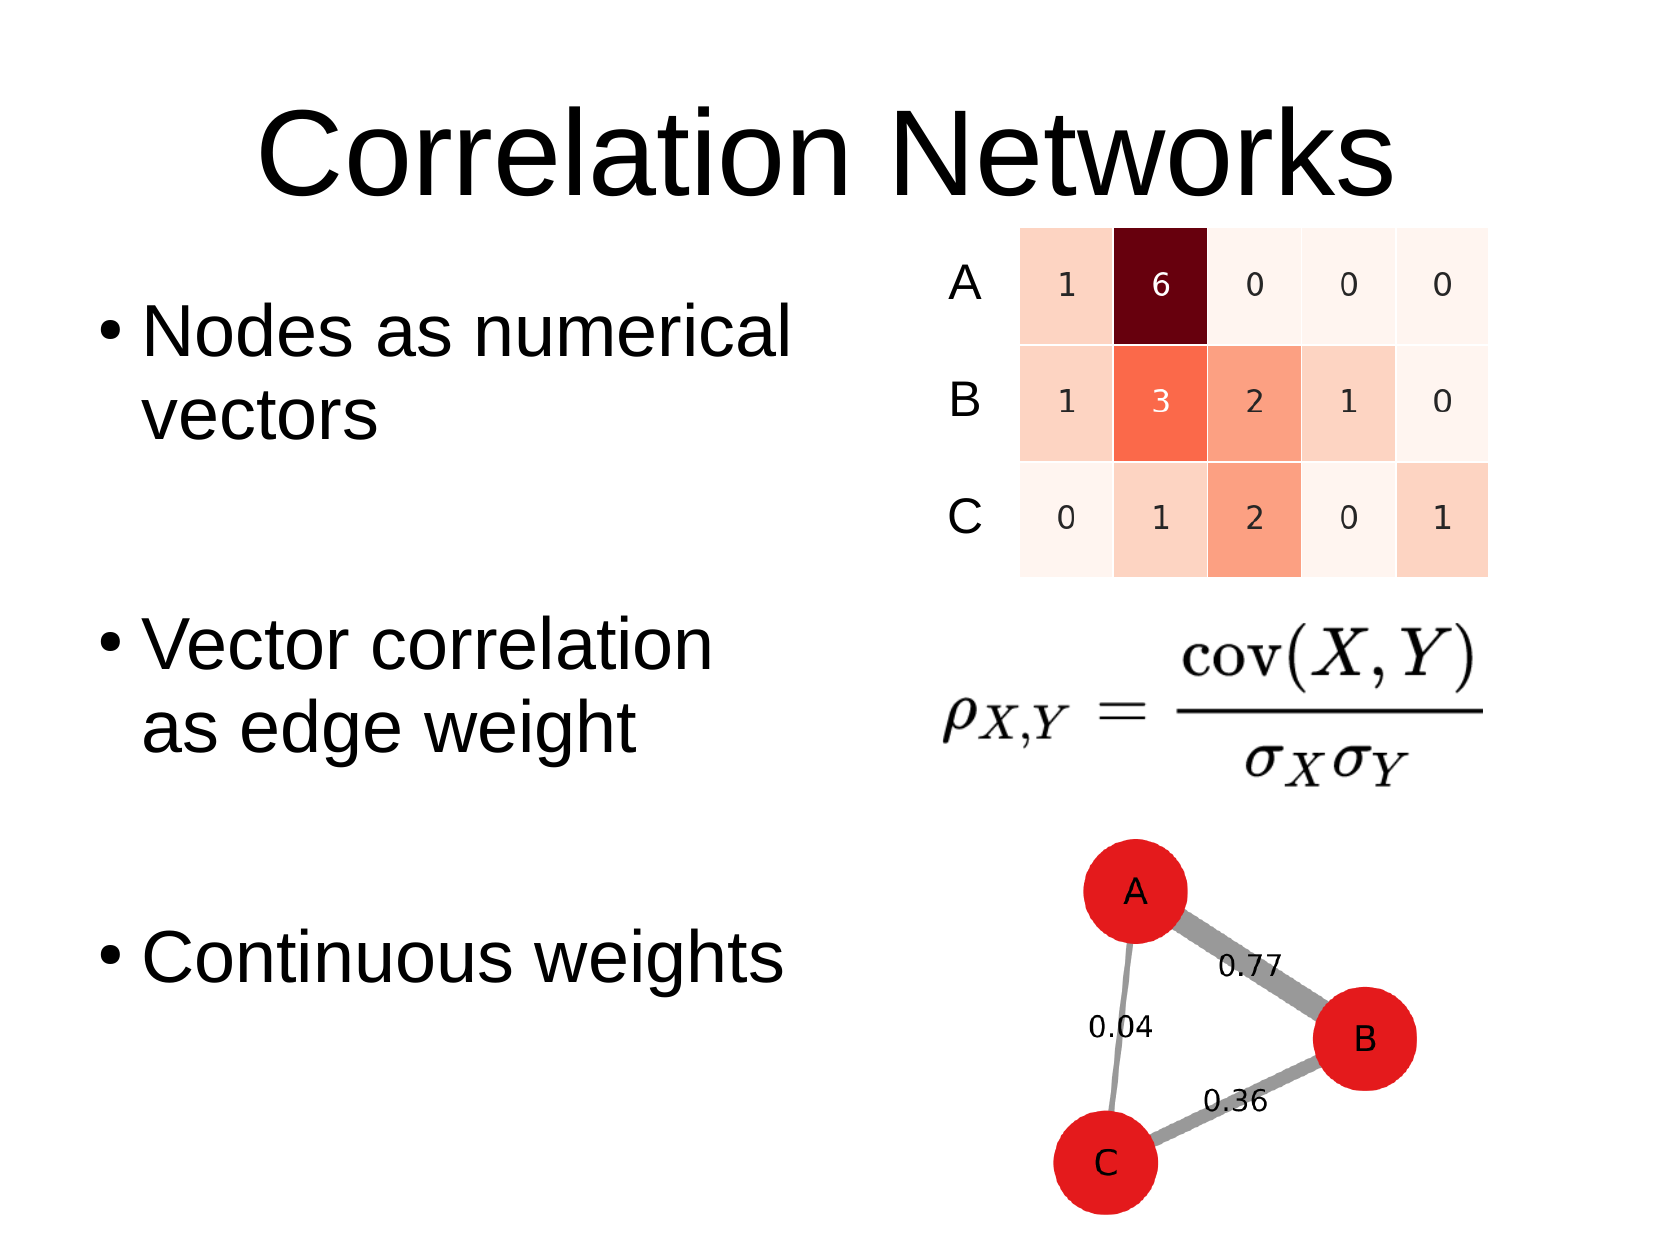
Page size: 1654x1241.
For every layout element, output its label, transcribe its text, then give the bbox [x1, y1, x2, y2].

list Nodes as numerical vectors Vector correlation as edge weight Continuous weights [82, 290, 809, 1010]
picture [1053, 839, 1417, 1216]
picture [932, 228, 1488, 577]
picture [942, 622, 1483, 788]
title Correlation Networks [82, 49, 1571, 257]
